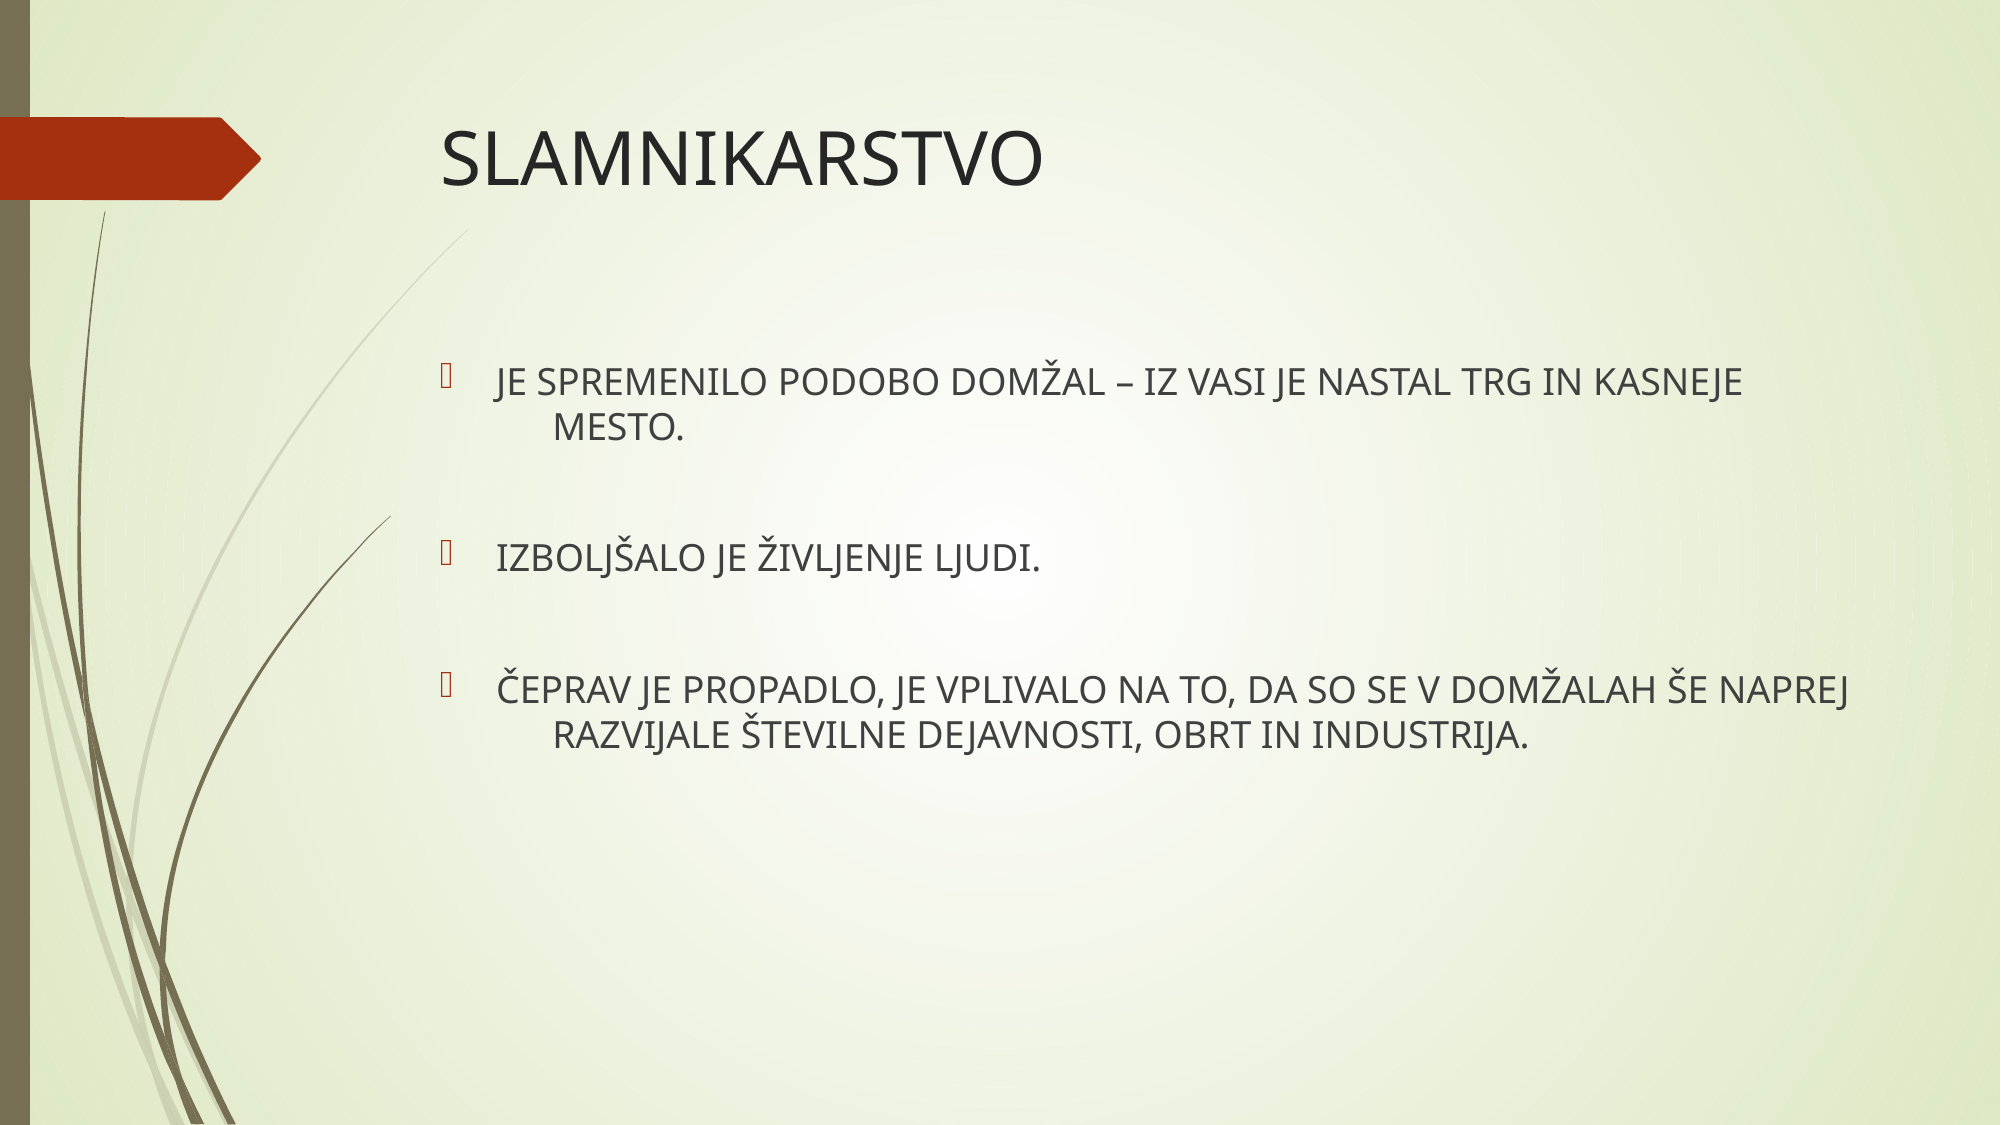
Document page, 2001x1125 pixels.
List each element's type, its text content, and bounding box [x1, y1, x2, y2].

title SLAMNIKARSTVO [425, 102, 1888, 313]
list JE SPREMENILO PODOBO DOMŽAL – IZ VASI JE NASTAL TRG IN KASNEJE MESTO. IZBOLJŠALO JE ŽIVLJENJE LJUDI. ČEPRAV JE PROPADLO, JE VPLIVALO NA TO, DA SO SE V DOMŽALAH ŠE NAPREJ RAZVIJALE ŠTEVILNE DEJAVNOSTI, OBRT IN INDUSTRIJA. [424, 350, 1888, 970]
